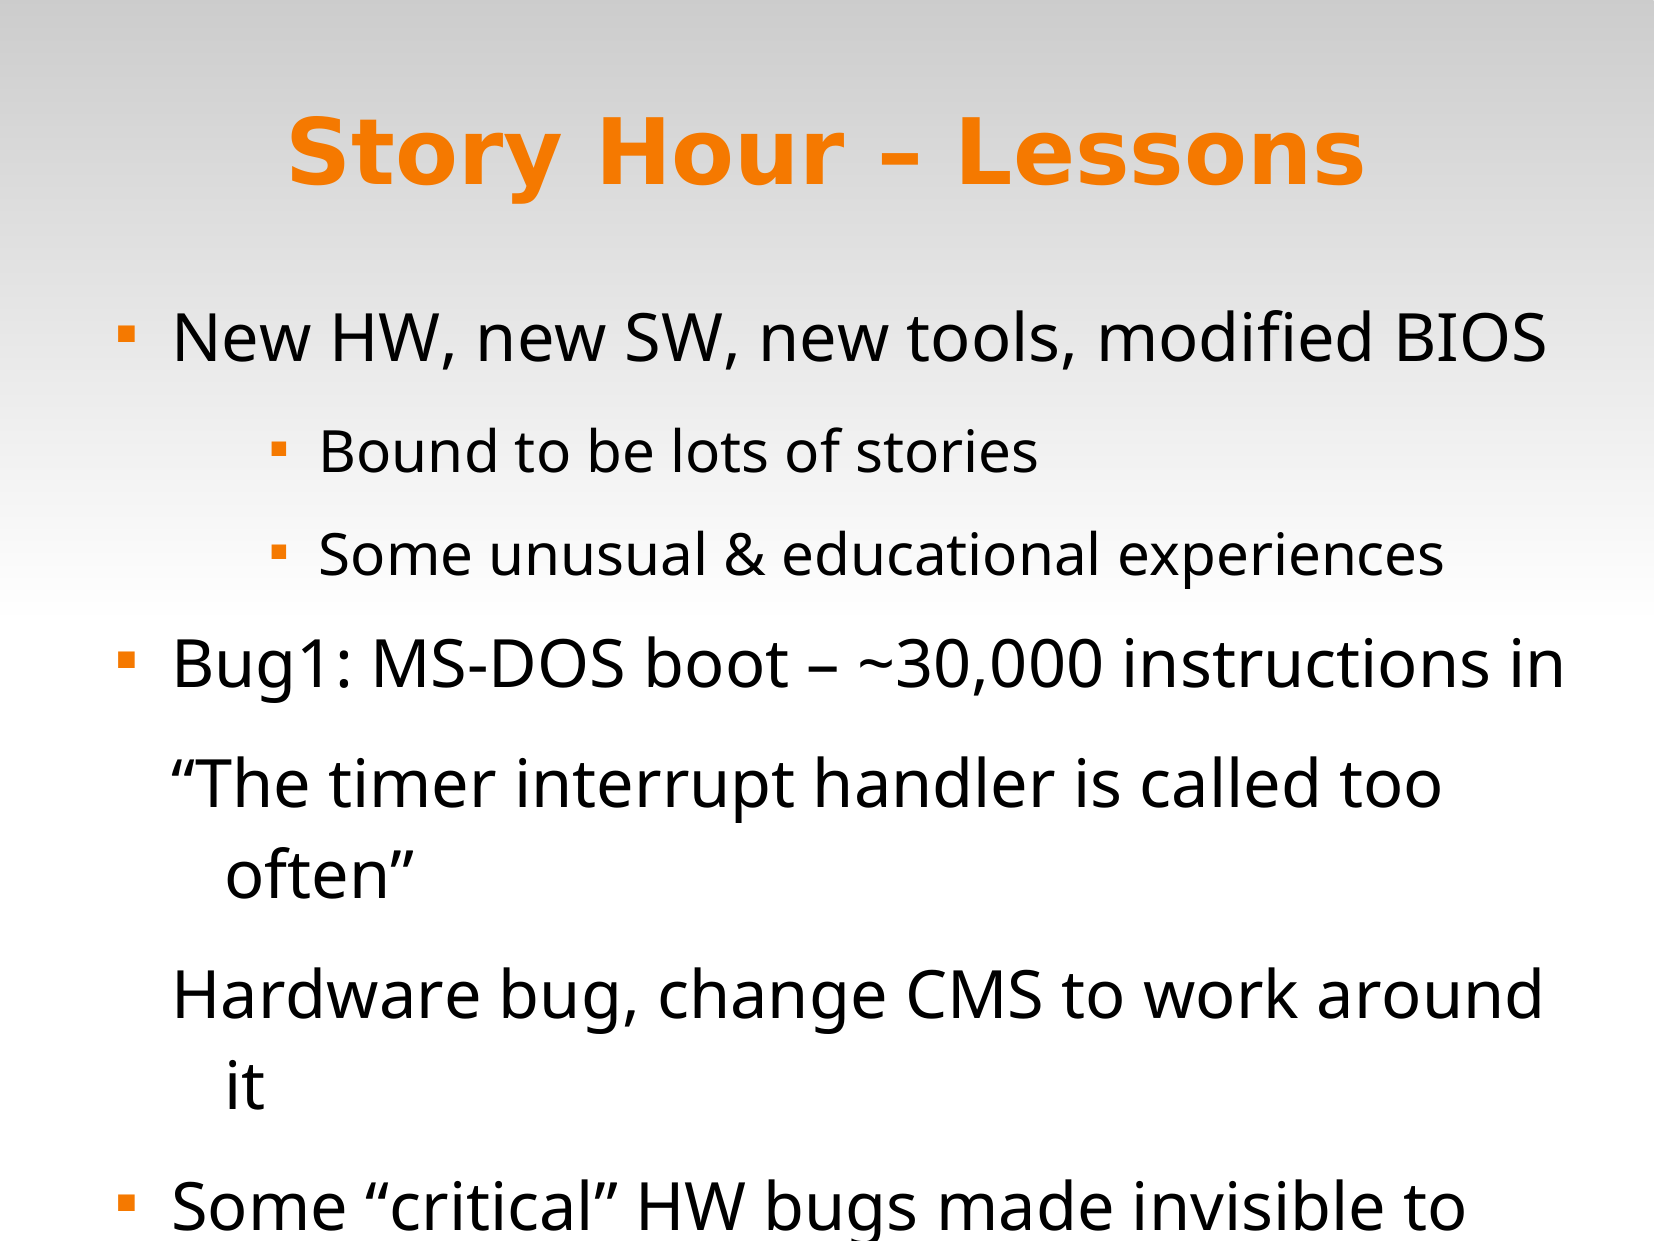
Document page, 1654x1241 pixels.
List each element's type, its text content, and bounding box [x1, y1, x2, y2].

list New HW, new SW, new tools, modified BIOS Bound to be lots of stories Some unusual & educational experiences Bug1: MS-DOS boot – ~30,000 instructions in “The timer interrupt handler is called too often” Hardware bug, change CMS to work around it Some “critical” HW bugs made invisible to user Keep working in parallel w/ HW fix & tapeout [82, 290, 1571, 1106]
title Story Hour – Lessons [82, 56, 1571, 250]
